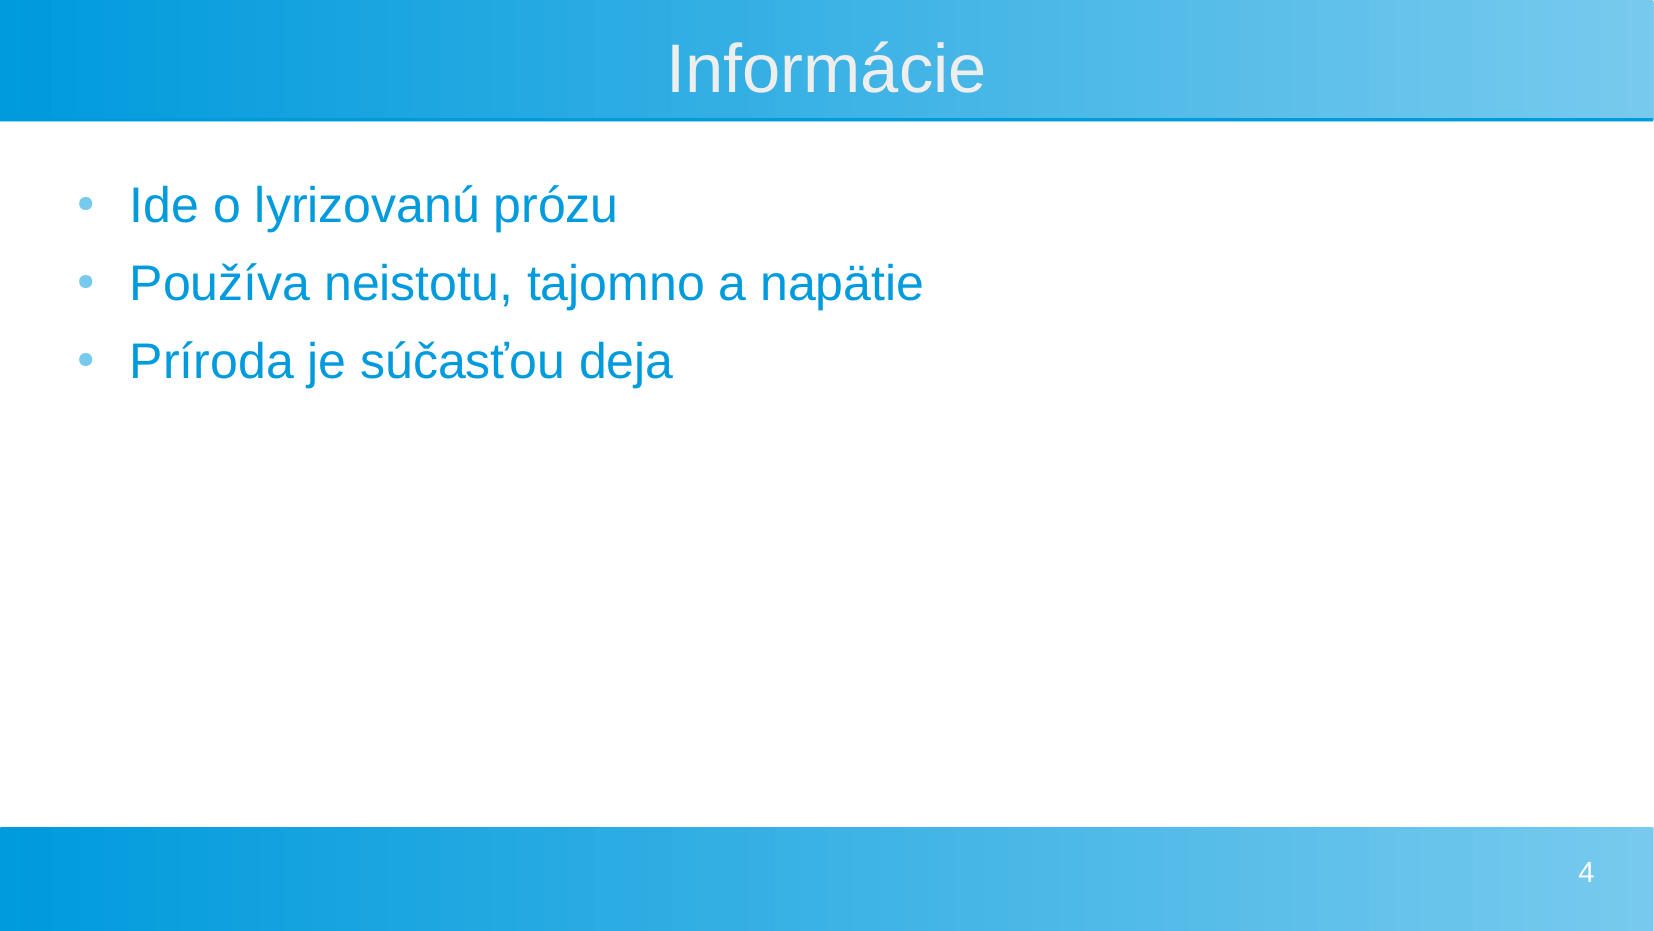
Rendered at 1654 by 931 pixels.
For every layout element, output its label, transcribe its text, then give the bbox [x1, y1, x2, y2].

list Ide o lyrizovanú prózu Používa neistotu, tajomno a napätie Príroda je súčasťou deja [59, 177, 1595, 768]
title Informácie [59, 29, 1595, 108]
